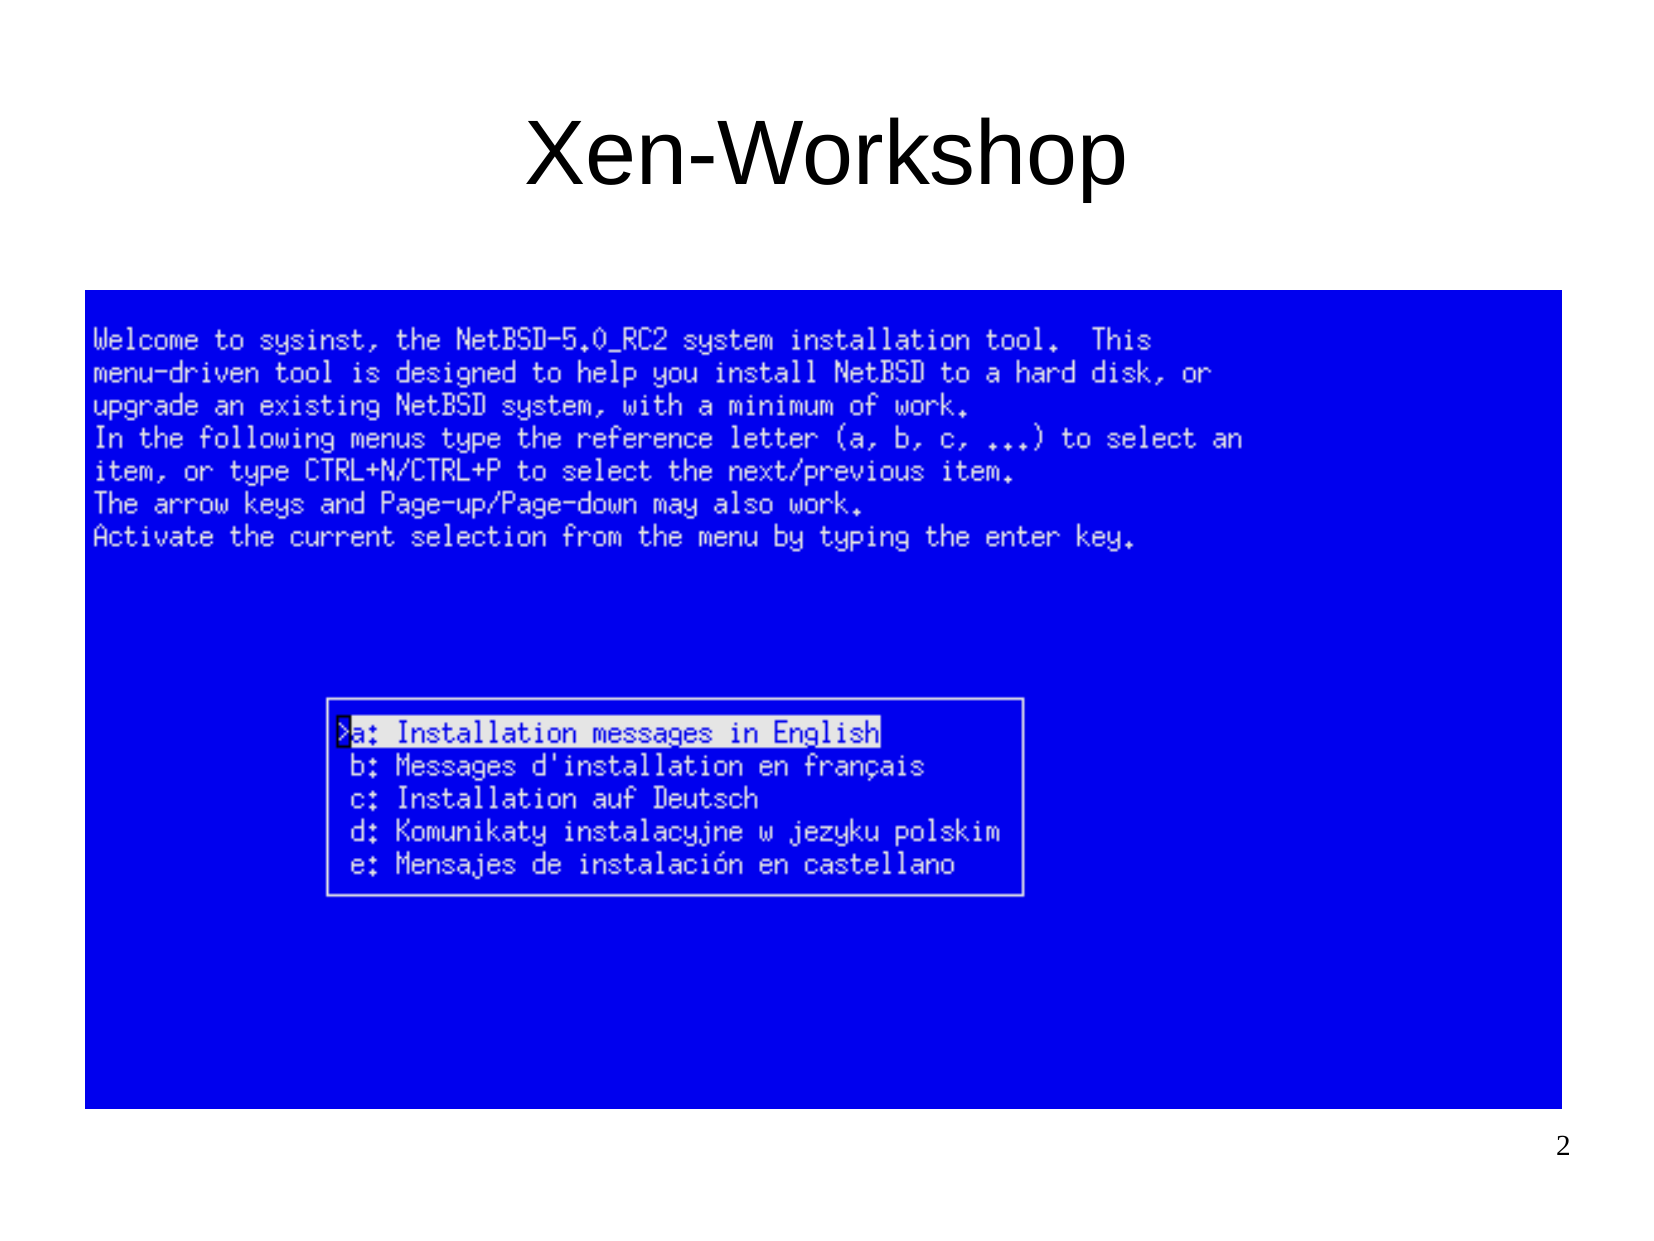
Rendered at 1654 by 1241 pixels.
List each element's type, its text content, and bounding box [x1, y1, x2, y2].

title Xen-Workshop [82, 56, 1571, 250]
picture [85, 290, 1562, 1109]
